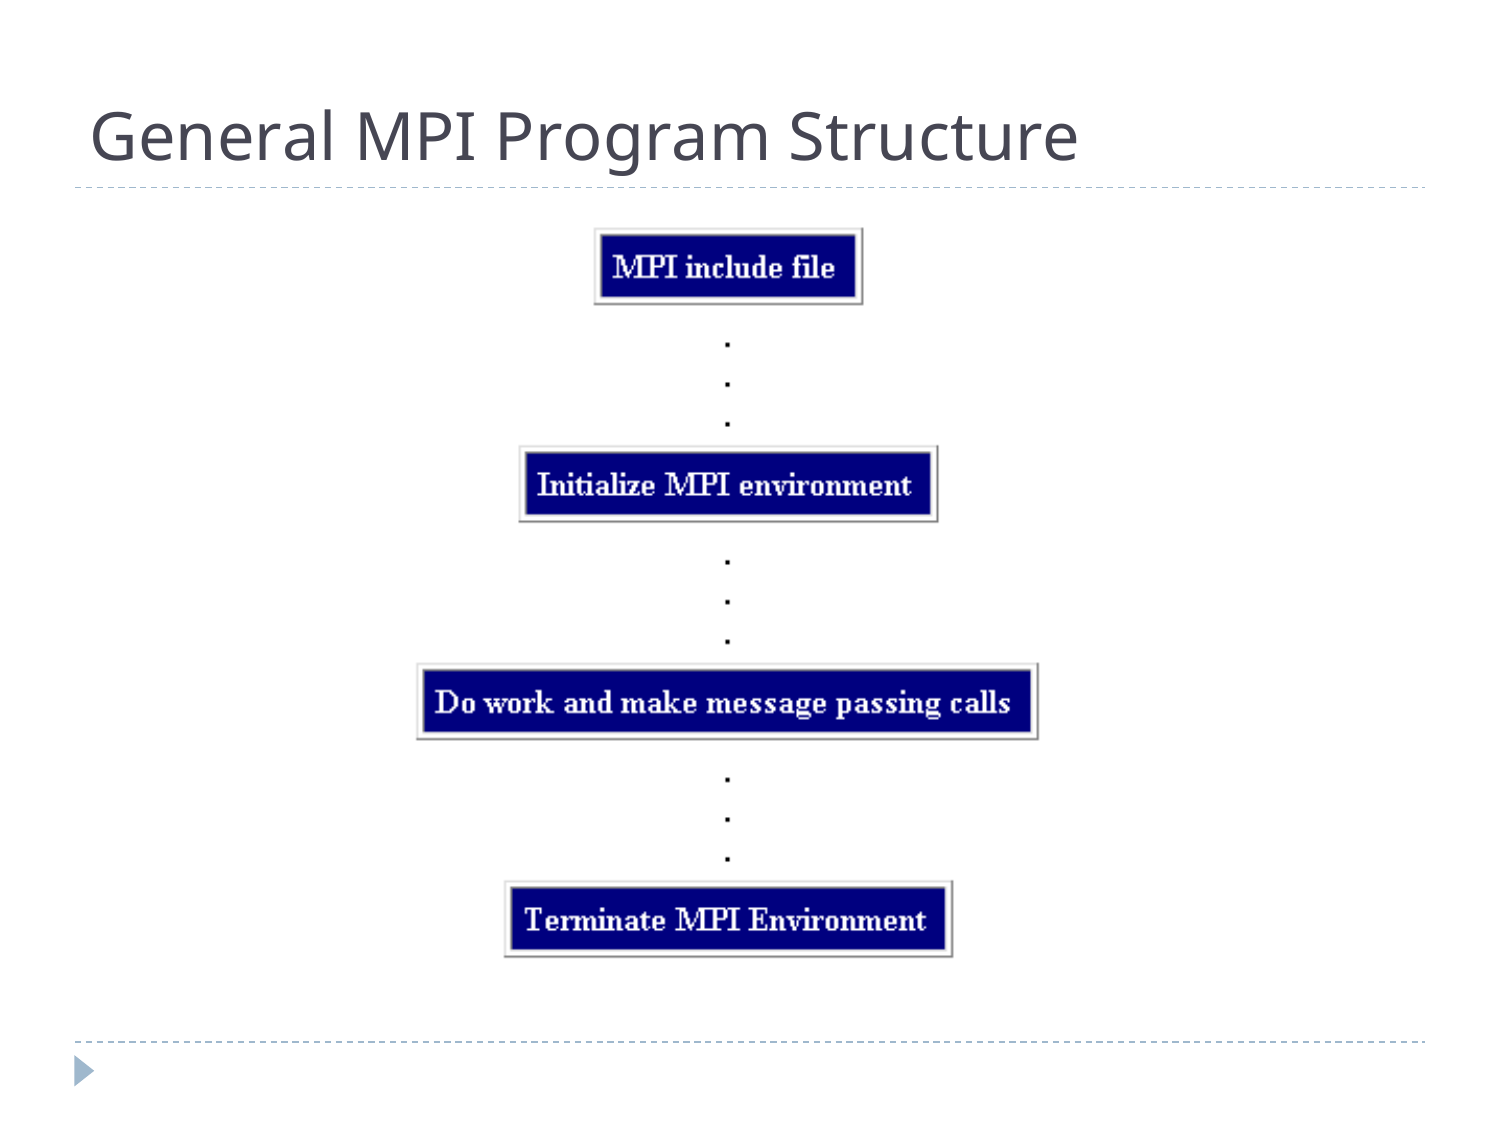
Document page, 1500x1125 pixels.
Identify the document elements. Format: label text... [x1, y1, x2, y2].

title General MPI Program Structure [75, 24, 1426, 188]
text_box [398, 222, 1054, 975]
